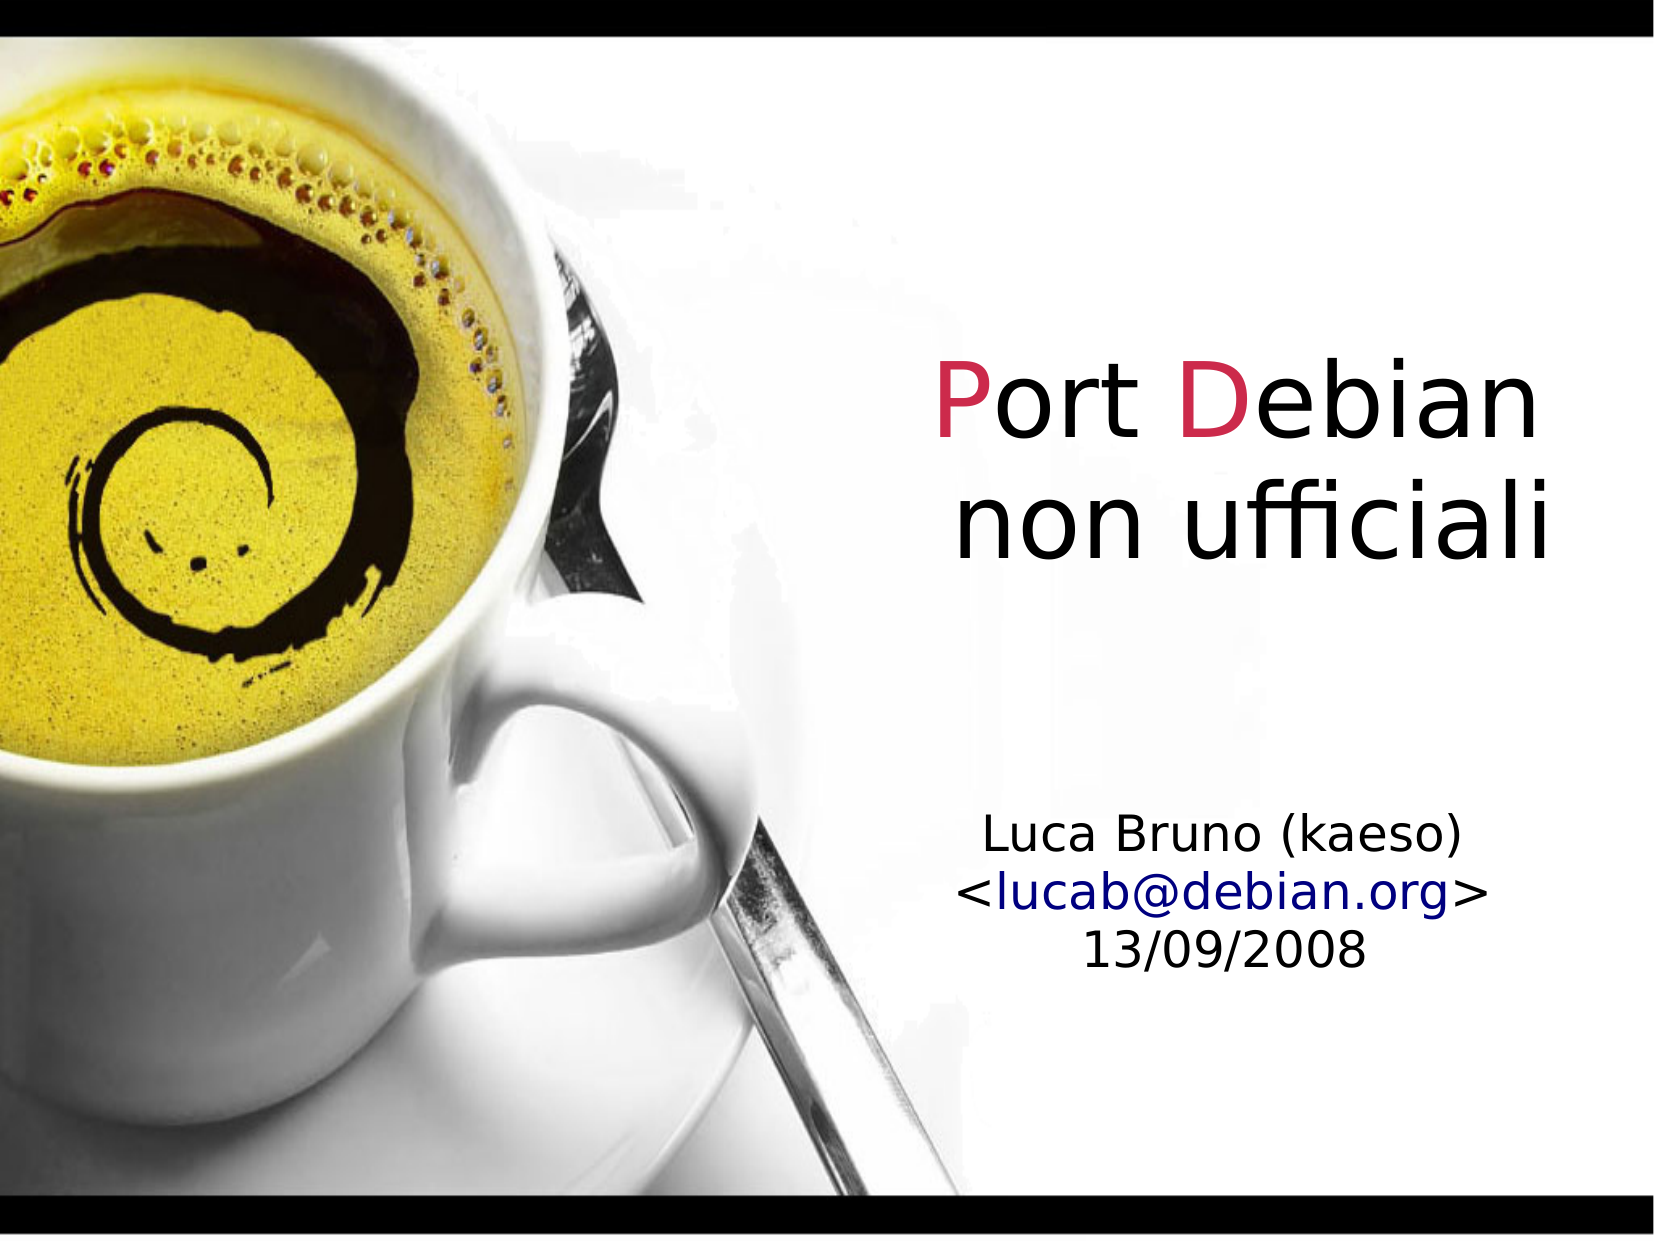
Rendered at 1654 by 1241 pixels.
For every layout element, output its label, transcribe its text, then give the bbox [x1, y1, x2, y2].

text_box Port Debian non ufficiali [915, 333, 1592, 591]
picture [0, 0, 1654, 1241]
text_box Luca Bruno (kaeso) <lucab@debian.org> 13/09/2008 [939, 797, 1507, 987]
